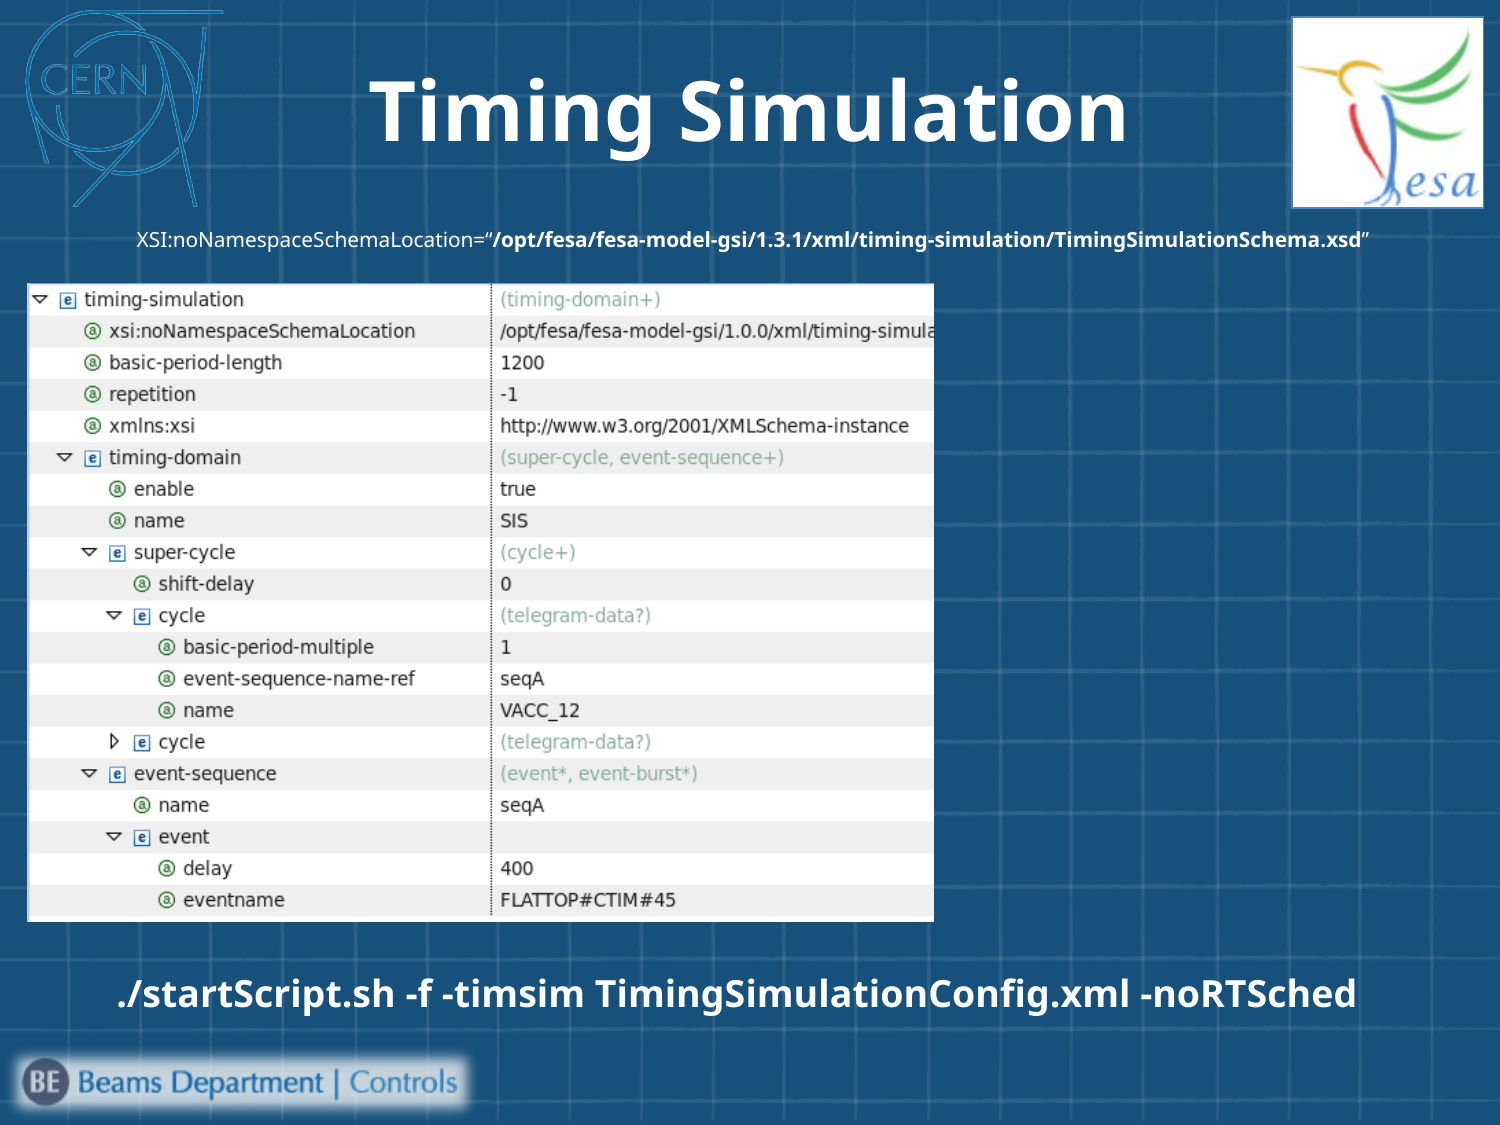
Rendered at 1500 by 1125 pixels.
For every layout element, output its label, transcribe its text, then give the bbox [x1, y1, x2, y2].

text_box XSI:noNamespaceSchemaLocation=“/opt/fesa/fesa-model-gsi/1.3.1/xml/timing-simulation/TimingSimulationSchema.xsd” [121, 219, 1390, 260]
title Timing Simulation [127, 20, 1372, 197]
picture [0, 0, 1500, 1125]
text_box ./startScript.sh -f -timsim TimingSimulationConfig.xml -noRTSched [101, 961, 1374, 1023]
